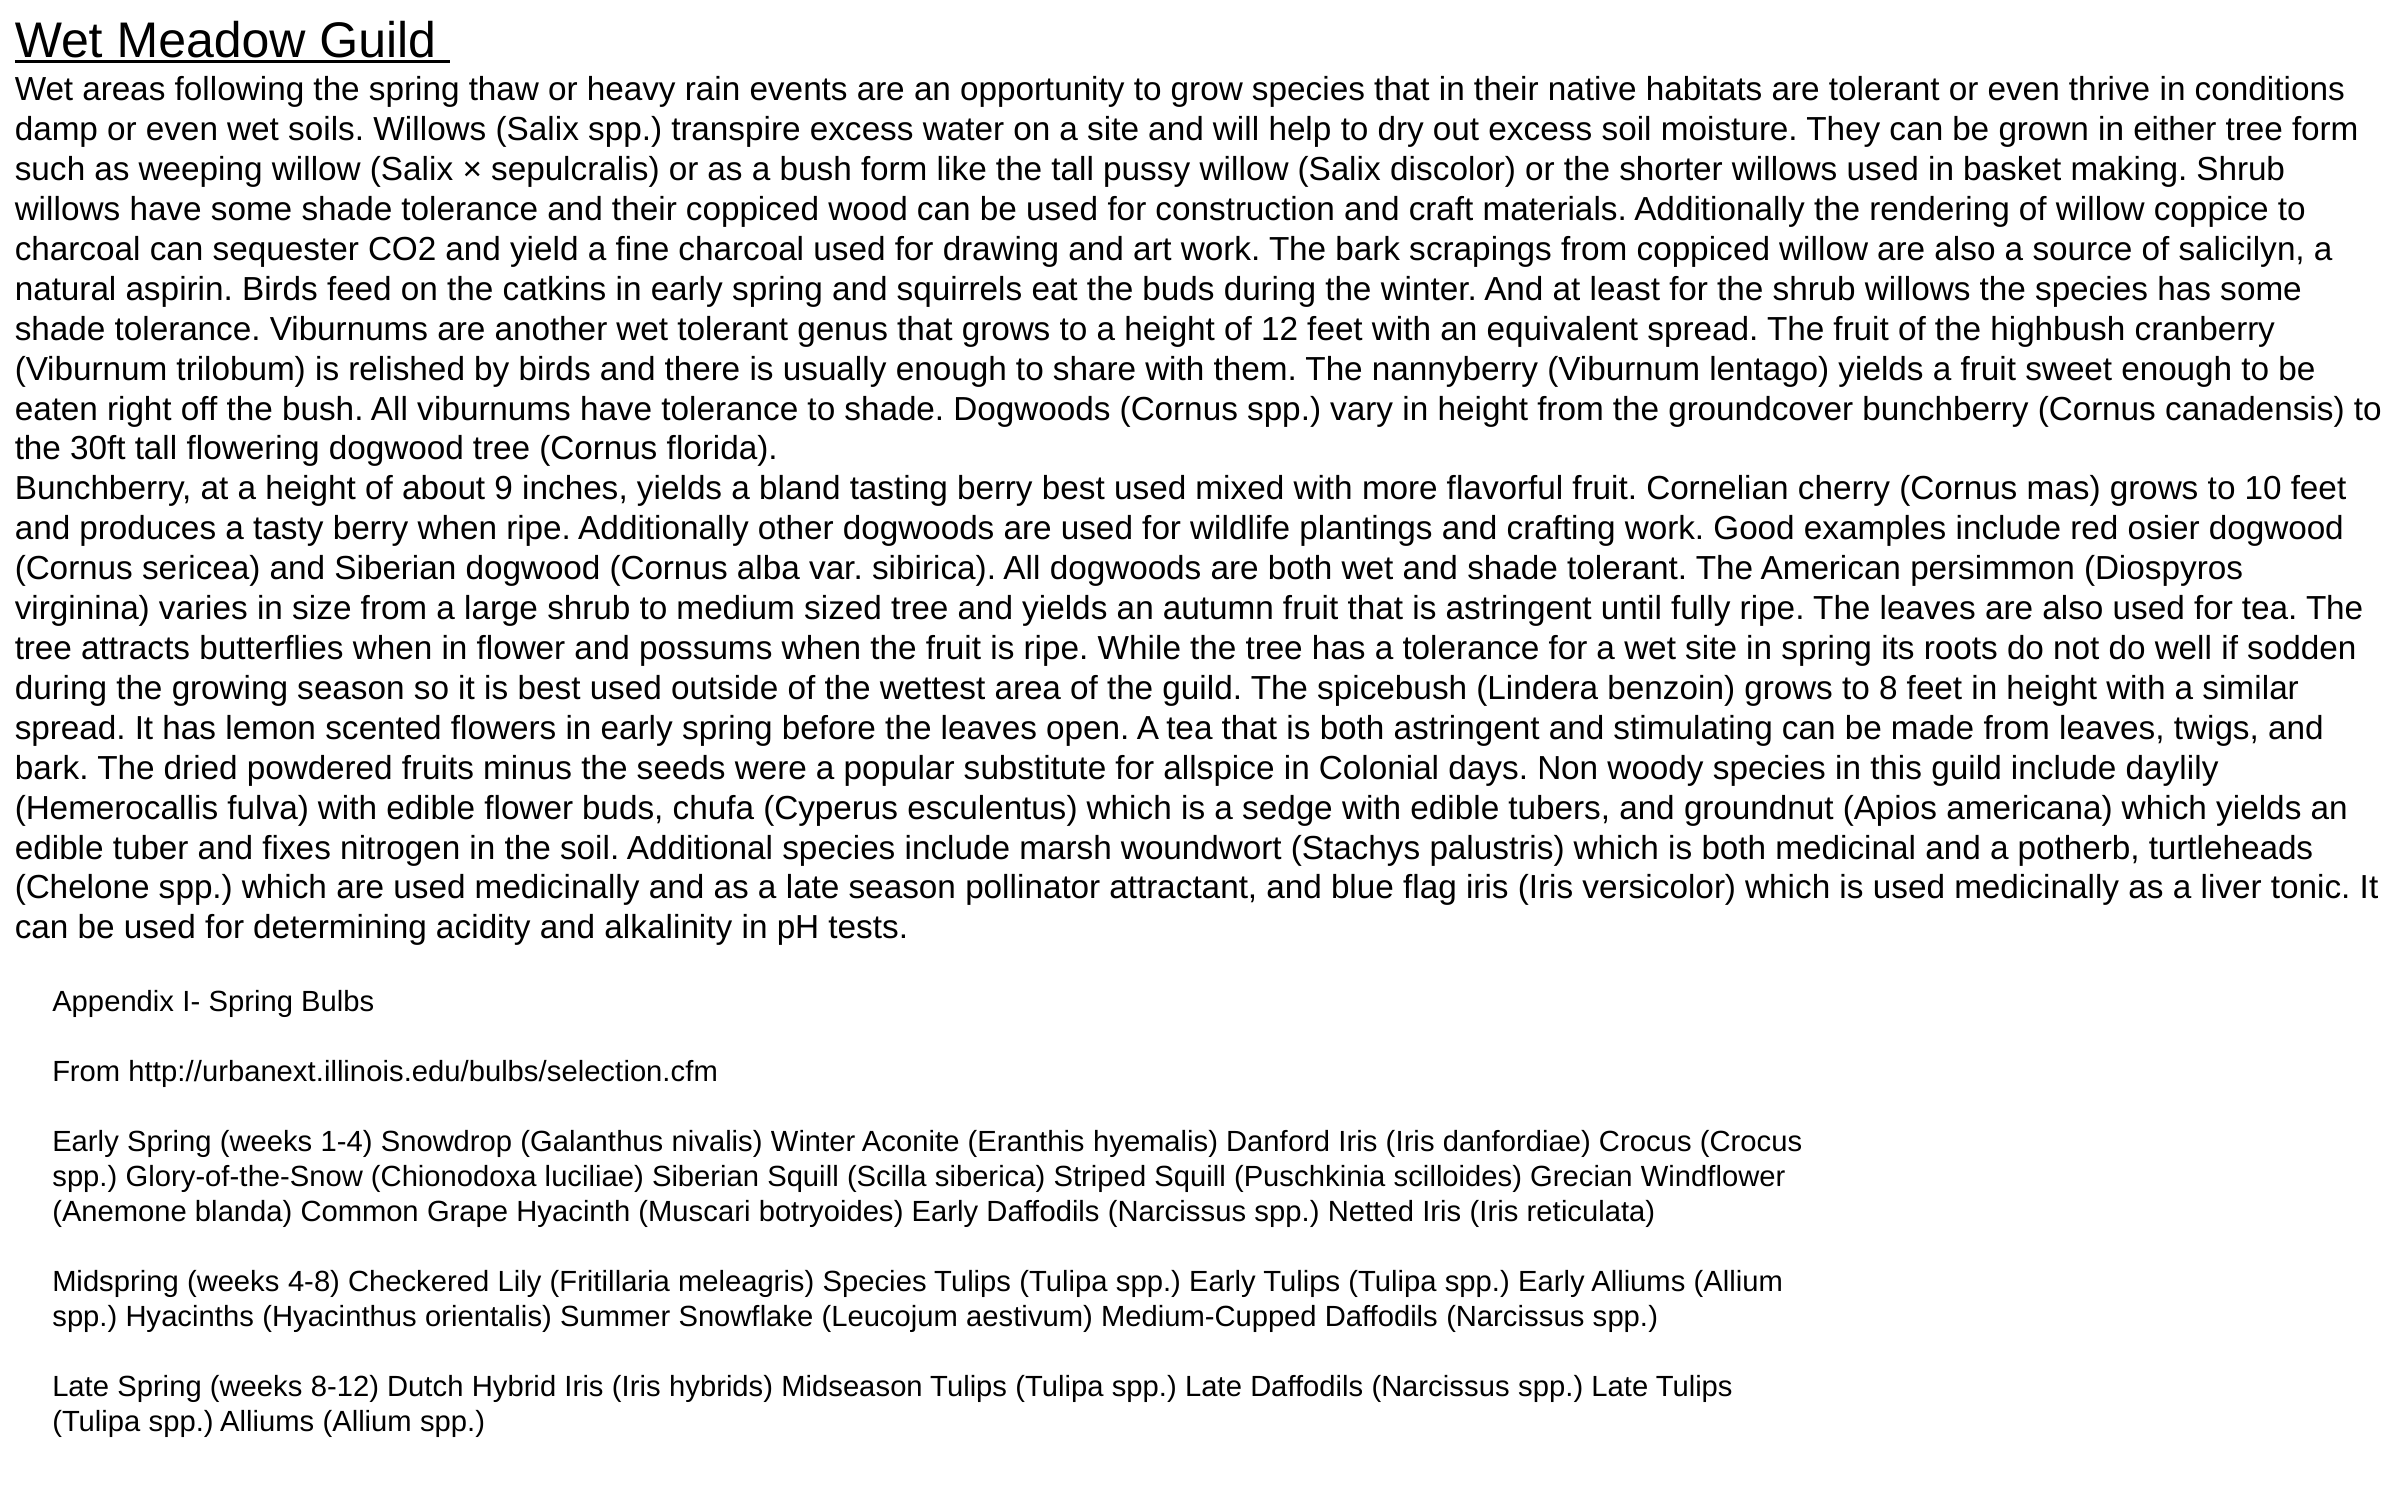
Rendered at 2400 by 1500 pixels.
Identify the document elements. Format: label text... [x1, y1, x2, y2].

text_box Appendix I- Spring Bulbs From http://urbanext.illinois.edu/bulbs/selection.cfm Early Spring (weeks 1-4) Snowdrop (Galanthus nivalis) Winter Aconite (Eranthis hyemalis) Danford Iris (Iris danfordiae) Crocus (Crocus spp.) Glory-of-the-Snow (Chionodoxa luciliae) Siberian Squill (Scilla siberica) Striped Squill (Puschkinia scilloides) Grecian Windflower (Anemone blanda) Common Grape Hyacinth (Muscari botryoides) Early Daffodils (Narcissus spp.) Netted Iris (Iris reticulata) Midspring (weeks 4-8) Checkered Lily (Fritillaria meleagris) Species Tulips (Tulipa spp.) Early Tulips (Tulipa spp.) Early Alliums (Allium spp.) Hyacinths (Hyacinthus orientalis) Summer Snowflake (Leucojum aestivum) Medium-Cupped Daffodils (Narcissus spp.) Late Spring (weeks 8-12) Dutch Hybrid Iris (Iris hybrids) Midseason Tulips (Tulipa spp.) Late Daffodils (Narcissus spp.) Late Tulips (Tulipa spp.) Alliums (Allium spp.) [37, 974, 1825, 1445]
text_box Wet Meadow Guild Wet areas following the spring thaw or heavy rain events are an opportunity to grow species that in their native habitats are tolerant or even thrive in conditions damp or even wet soils. Willows (Salix spp.) transpire excess water on a site and will help to dry out excess soil moisture. They can be grown in either tree form such as weeping willow (Salix × sepulcralis) or as a bush form like the tall pussy willow (Salix discolor) or the shorter willows used in basket making. Shrub willows have some shade tolerance and their coppiced wood can be used for construction and craft materials. Additionally the rendering of willow coppice to charcoal can sequester CO2 and yield a fine charcoal used for drawing and art work. The bark scrapings from coppiced willow are also a source of salicilyn, a natural aspirin. Birds feed on the catkins in early spring and squirrels eat the buds during the winter. And at least for the shrub willows the species has some shade tolerance. Viburnums are another wet tolerant genus that grows to a height of 12 feet with an equivalent spread. The fruit of the highbush cranberry (Viburnum trilobum) is relished by birds and there is usually enough to share with them. The nannyberry (Viburnum lentago) yields a fruit sweet enough to be eaten right off the bush. All viburnums have tolerance to shade. Dogwoods (Cornus spp.) vary in height from the groundcover bunchberry (Cornus canadensis) to the 30ft tall flowering dogwood tree (Cornus florida). Bunchberry, at a height of about 9 inches, yields a bland tasting berry best used mixed with more flavorful fruit. Cornelian cherry (Cornus mas) grows to 10 feet and produces a tasty berry when ripe. Additionally other dogwoods are used for wildlife plantings and crafting work. Good examples include red osier dogwood (Cornus sericea) and Siberian dogwood (Cornus alba var. sibirica). All dogwoods are both wet and shade tolerant. The American persimmon (Diospyros virginina) varies in size from a large shrub to medium sized tree and yields an autumn fruit that is astringent until fully ripe. The leaves are also used for tea. The tree attracts butterflies when in flower and possums when the fruit is ripe. While the tree has a tolerance for a wet site in spring its roots do not do well if sodden during the growing season so it is best used outside of the wettest area of the guild. The spicebush (Lindera benzoin) grows to 8 feet in height with a similar spread. It has lemon scented flowers in early spring before the leaves open. A tea that is both astringent and stimulating can be made from leaves, twigs, and bark. The dried powdered fruits minus the seeds were a popular substitute for allspice in Colonial days. Non woody species in this guild include daylily (Hemerocallis fulva) with edible flower buds, chufa (Cyperus esculentus) which is a sedge with edible tubers, and groundnut (Apios americana) which yields an edible tuber and fixes nitrogen in the soil. Additional species include marsh woundwort (Stachys palustris) which is both medicinal and a potherb, turtleheads (Chelone spp.) which are used medicinally and as a late season pollinator attractant, and blue flag iris (Iris versicolor) which is used medicinally as a liver tonic. It can be used for determining acidity and alkalinity in pH tests. [0, 0, 2400, 954]
